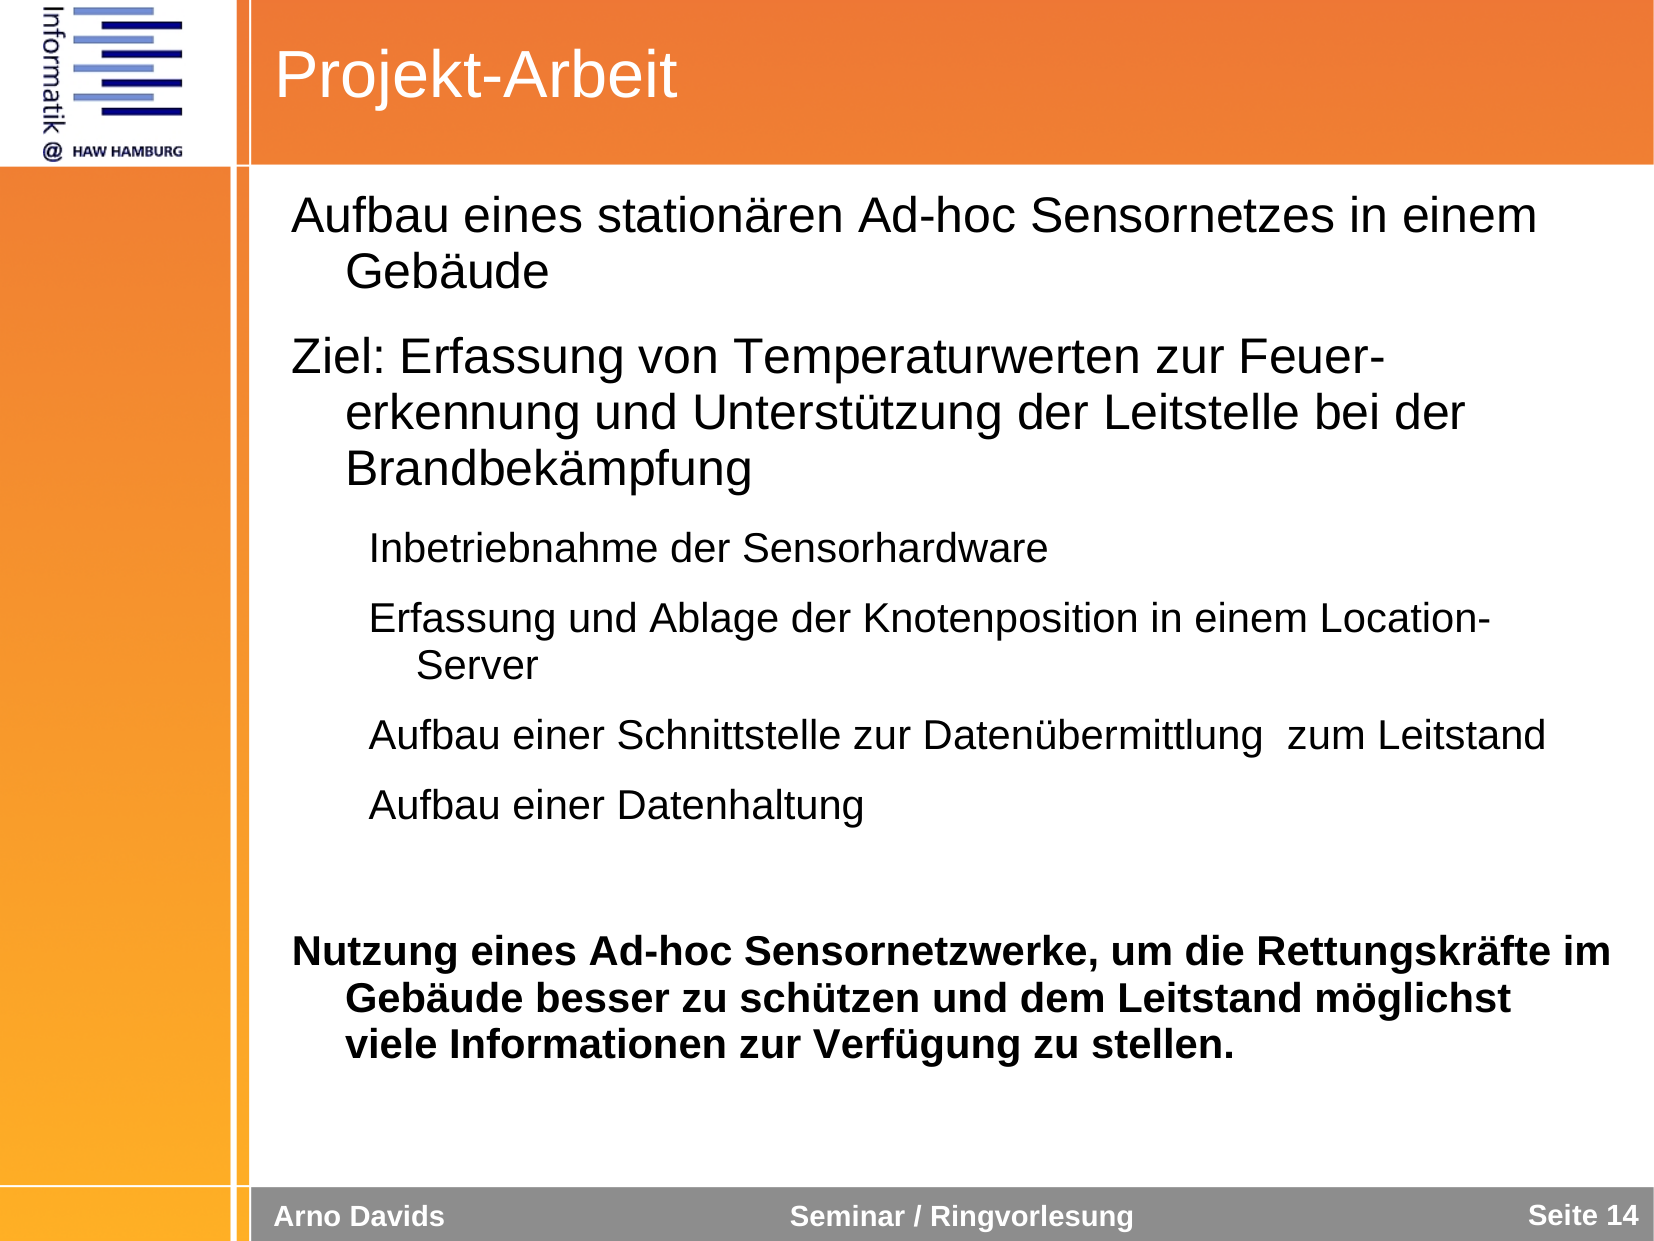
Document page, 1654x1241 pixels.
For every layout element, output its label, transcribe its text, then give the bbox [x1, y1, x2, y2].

list Aufbau eines stationären Ad-hoc Sensornetzes in einem Gebäude Ziel: Erfassung von Temperaturwerten zur Feuer-erkennung und Unterstützung der Leitstelle bei der Brandbekämpfung Inbetriebnahme der Sensorhardware Erfassung und Ablage der Knotenposition in einem Location-Server Aufbau einer Schnittstelle zur Datenübermittlung zum Leitstand Aufbau einer Datenhaltung Nutzung eines Ad-hoc Sensornetzwerke, um die Rettungskräfte im Gebäude besser zu schützen und dem Leitstand möglichst viele Informationen zur Verfügung zu stellen. [274, 187, 1613, 1160]
picture [0, 0, 1654, 1241]
title Projekt-Arbeit [274, 11, 1651, 137]
picture [43, 5, 186, 162]
